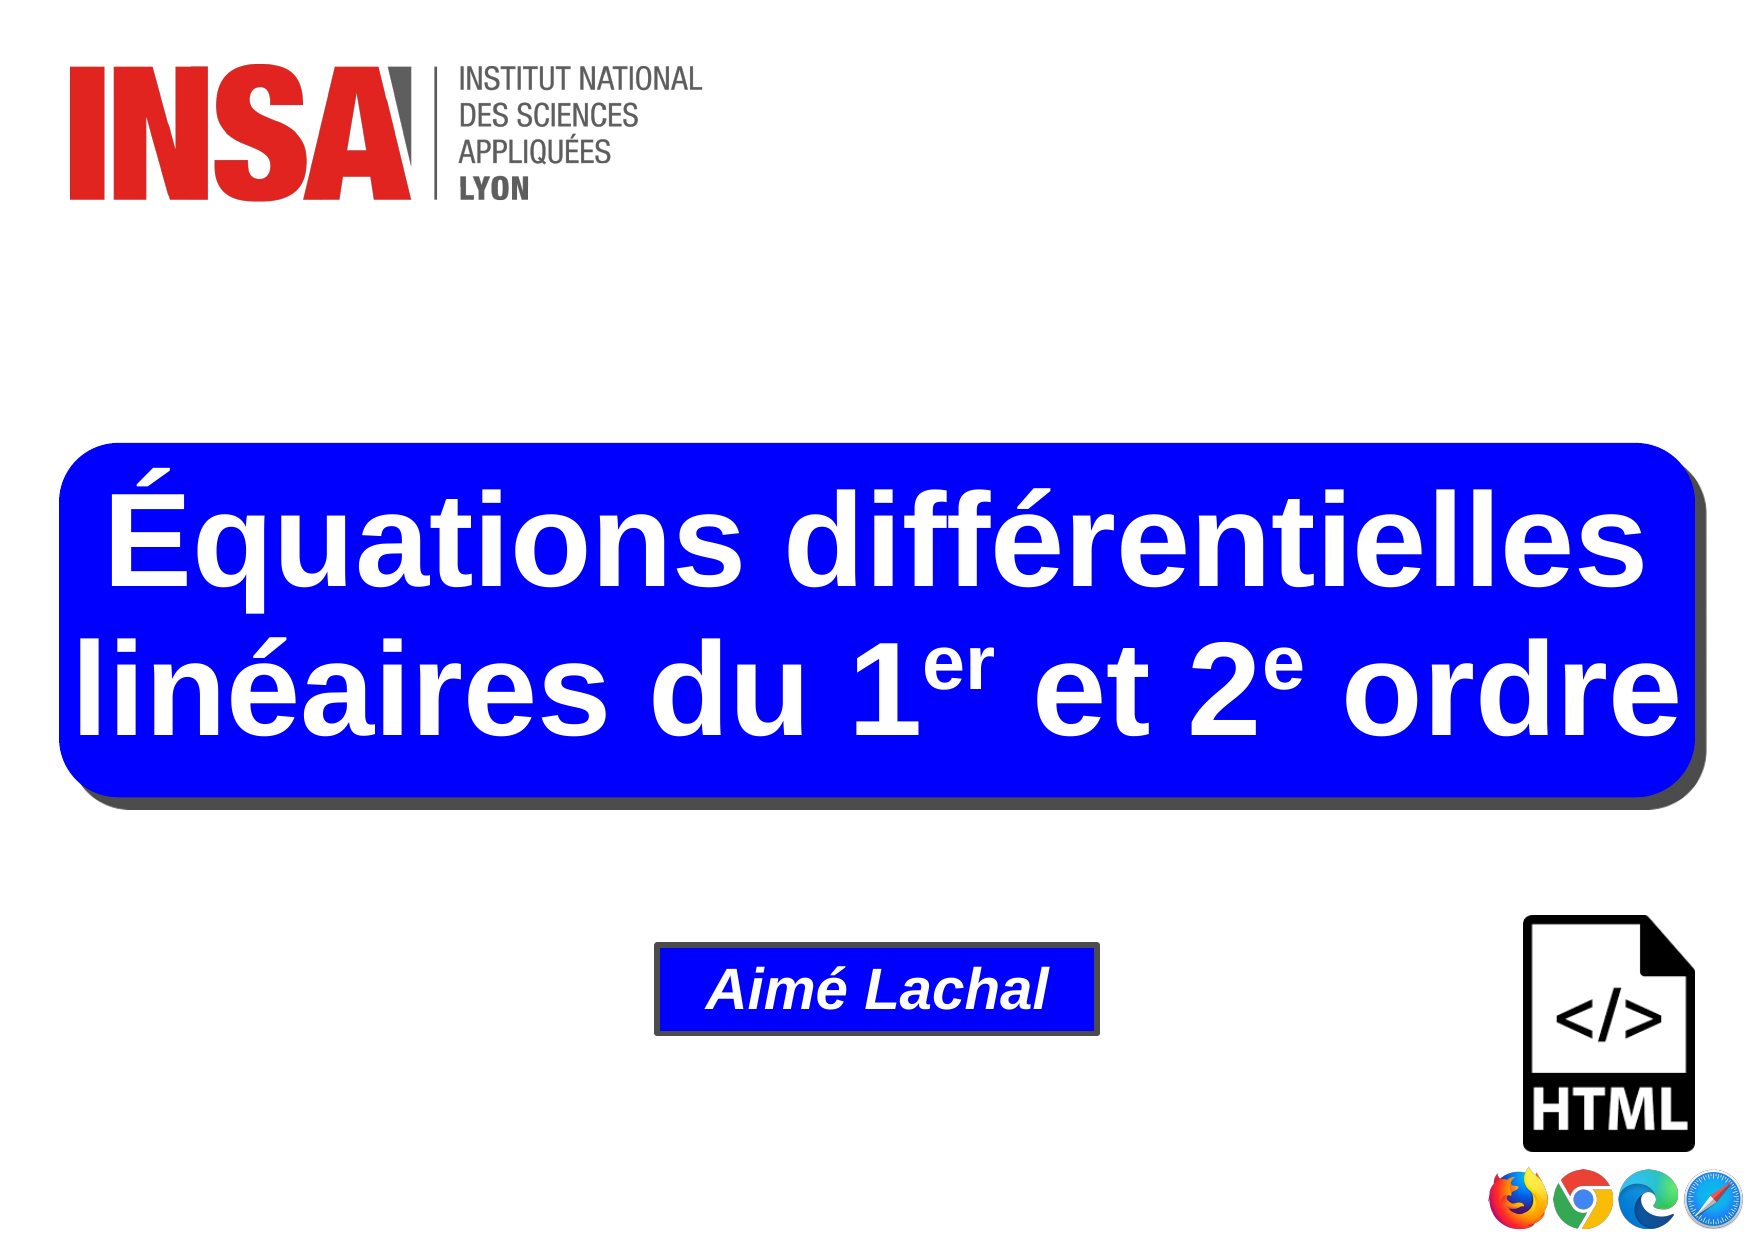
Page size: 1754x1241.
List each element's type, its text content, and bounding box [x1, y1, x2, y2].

picture [59, 58, 713, 207]
picture [1618, 1169, 1678, 1229]
picture [1488, 1166, 1548, 1229]
picture [1683, 1169, 1743, 1229]
text_box Équations différentielles linéaires du 1er et 2e ordre [59, 442, 1695, 798]
picture [1553, 1169, 1613, 1229]
picture [1523, 915, 1695, 1152]
title Aimé Lachal [657, 944, 1098, 1034]
